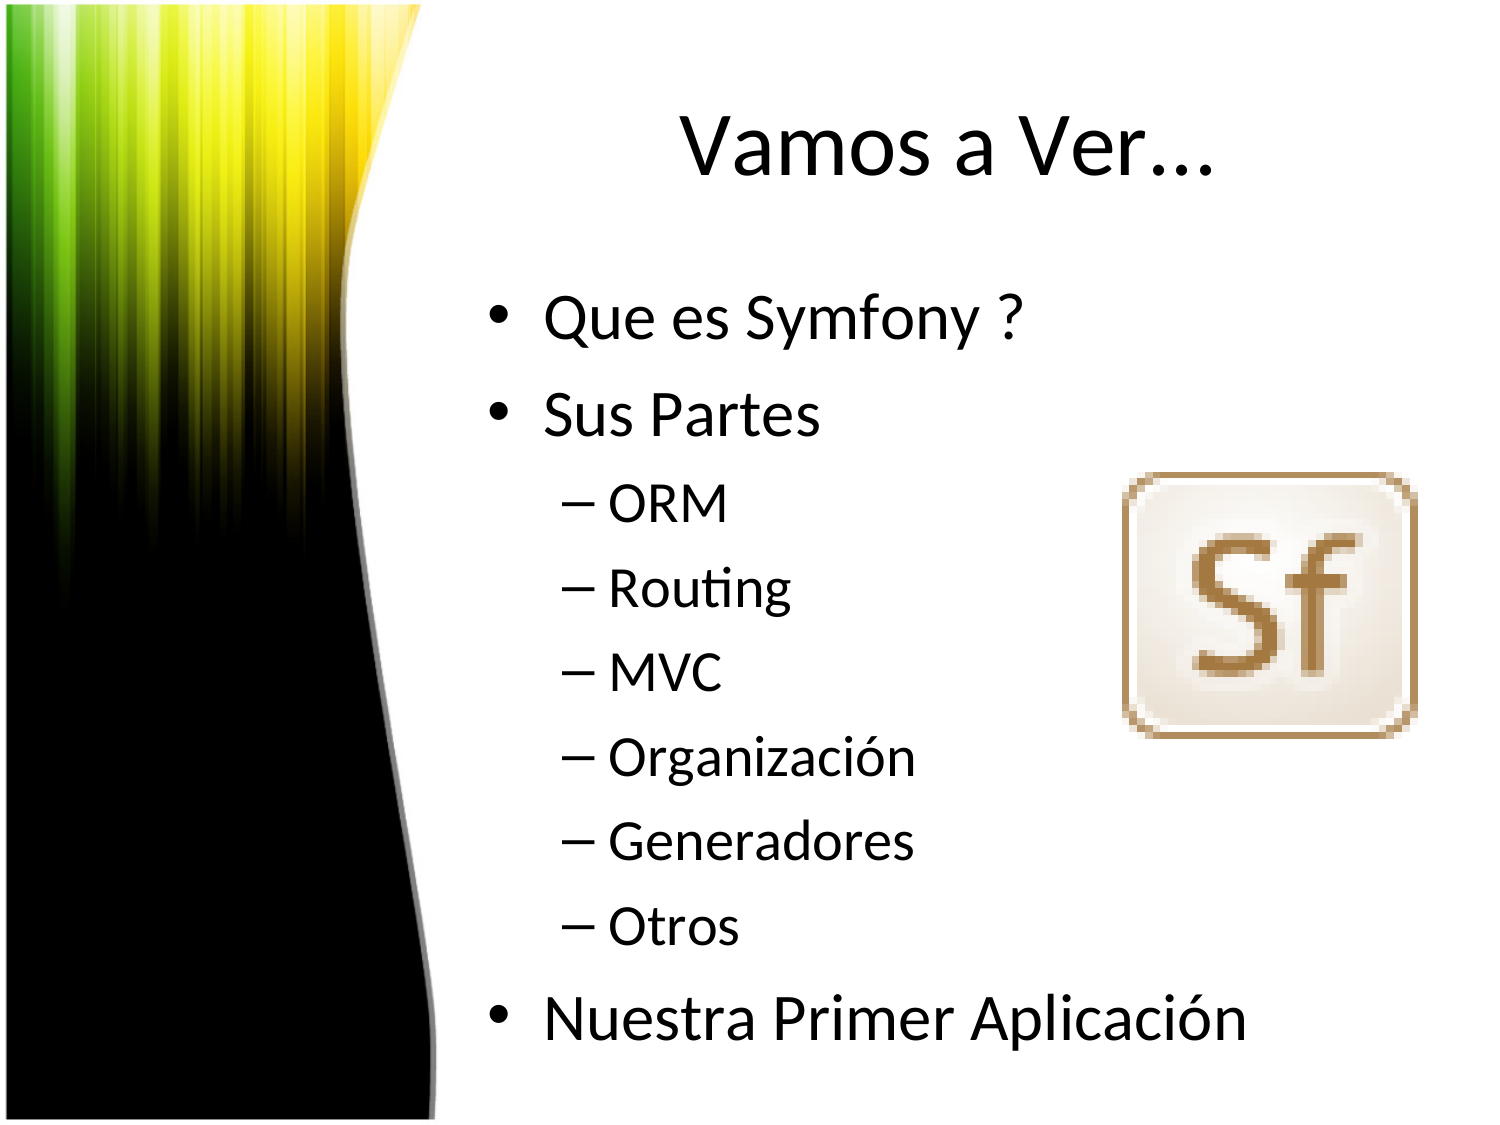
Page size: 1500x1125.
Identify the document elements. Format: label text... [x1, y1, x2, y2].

list Que es Symfony ? Sus Partes ORM Routing MVC Organización Generadores Otros Nuestra Primer Aplicación [472, 265, 1477, 1062]
title Vamos a Ver... [472, 13, 1426, 265]
picture [0, 0, 1500, 1125]
